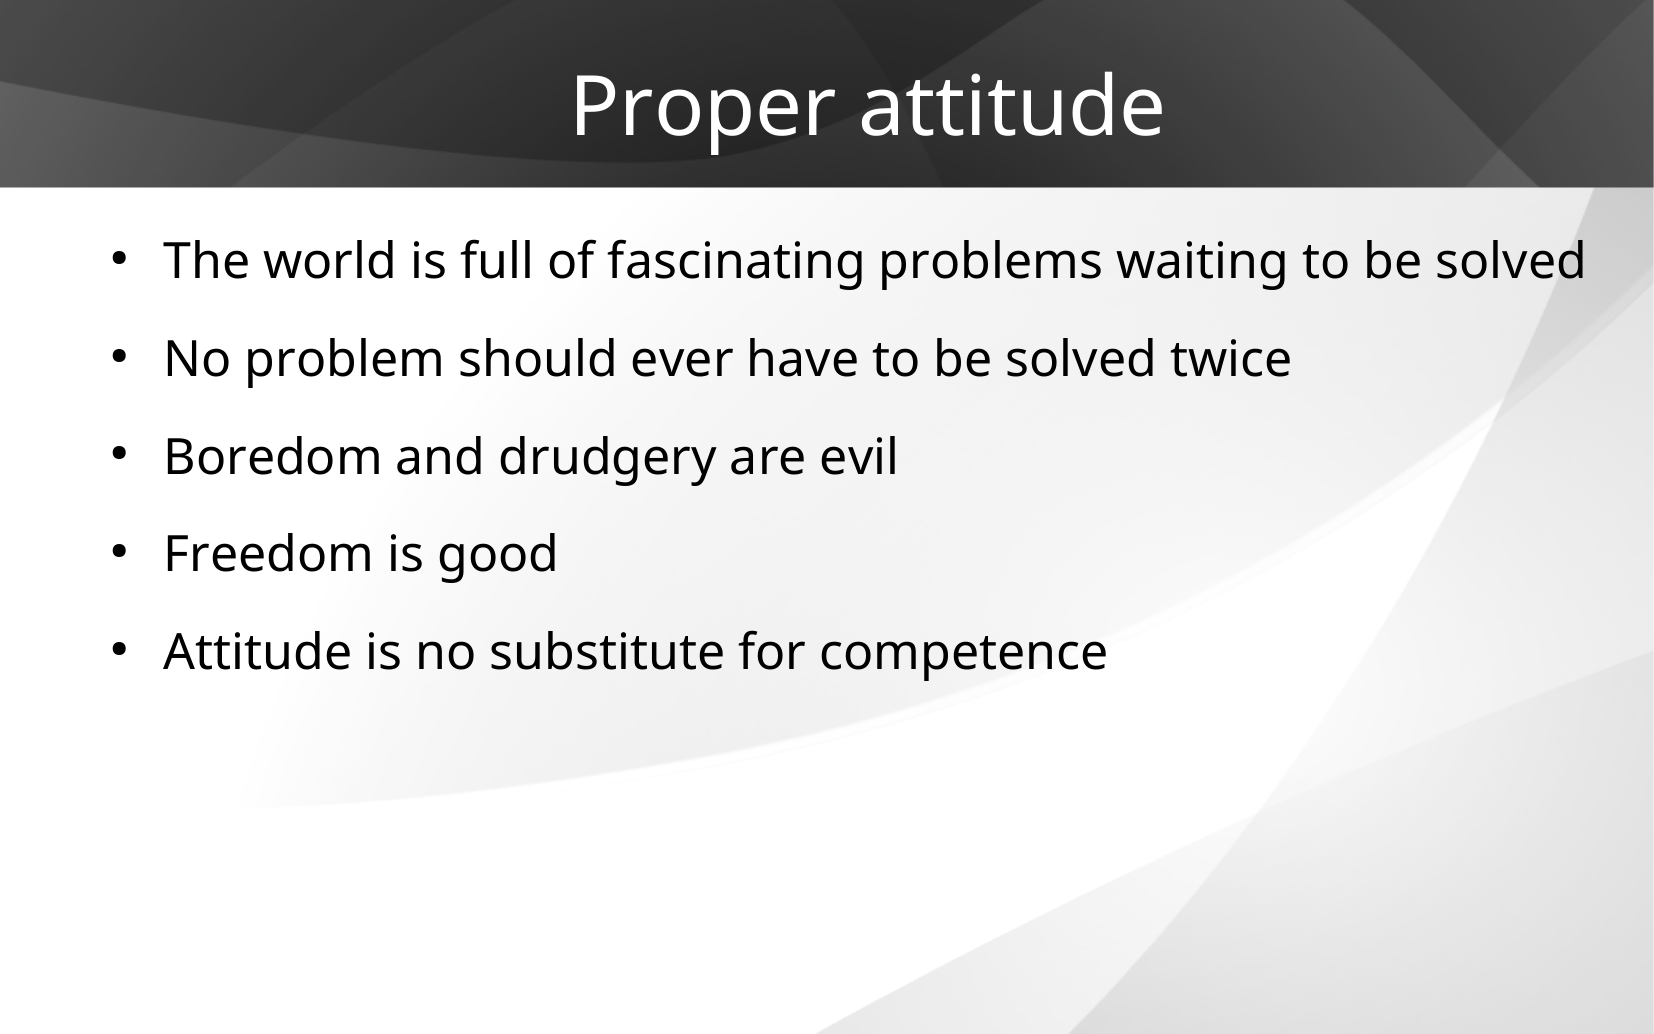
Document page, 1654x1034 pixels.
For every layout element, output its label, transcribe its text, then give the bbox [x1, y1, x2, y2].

picture [0, 0, 1654, 1034]
list The world is full of fascinating problems waiting to be solved No problem should ever have to be solved twice Boredom and drudgery are evil Freedom is good Attitude is no substitute for competence [75, 225, 1613, 1013]
title Proper attitude [124, 0, 1613, 208]
